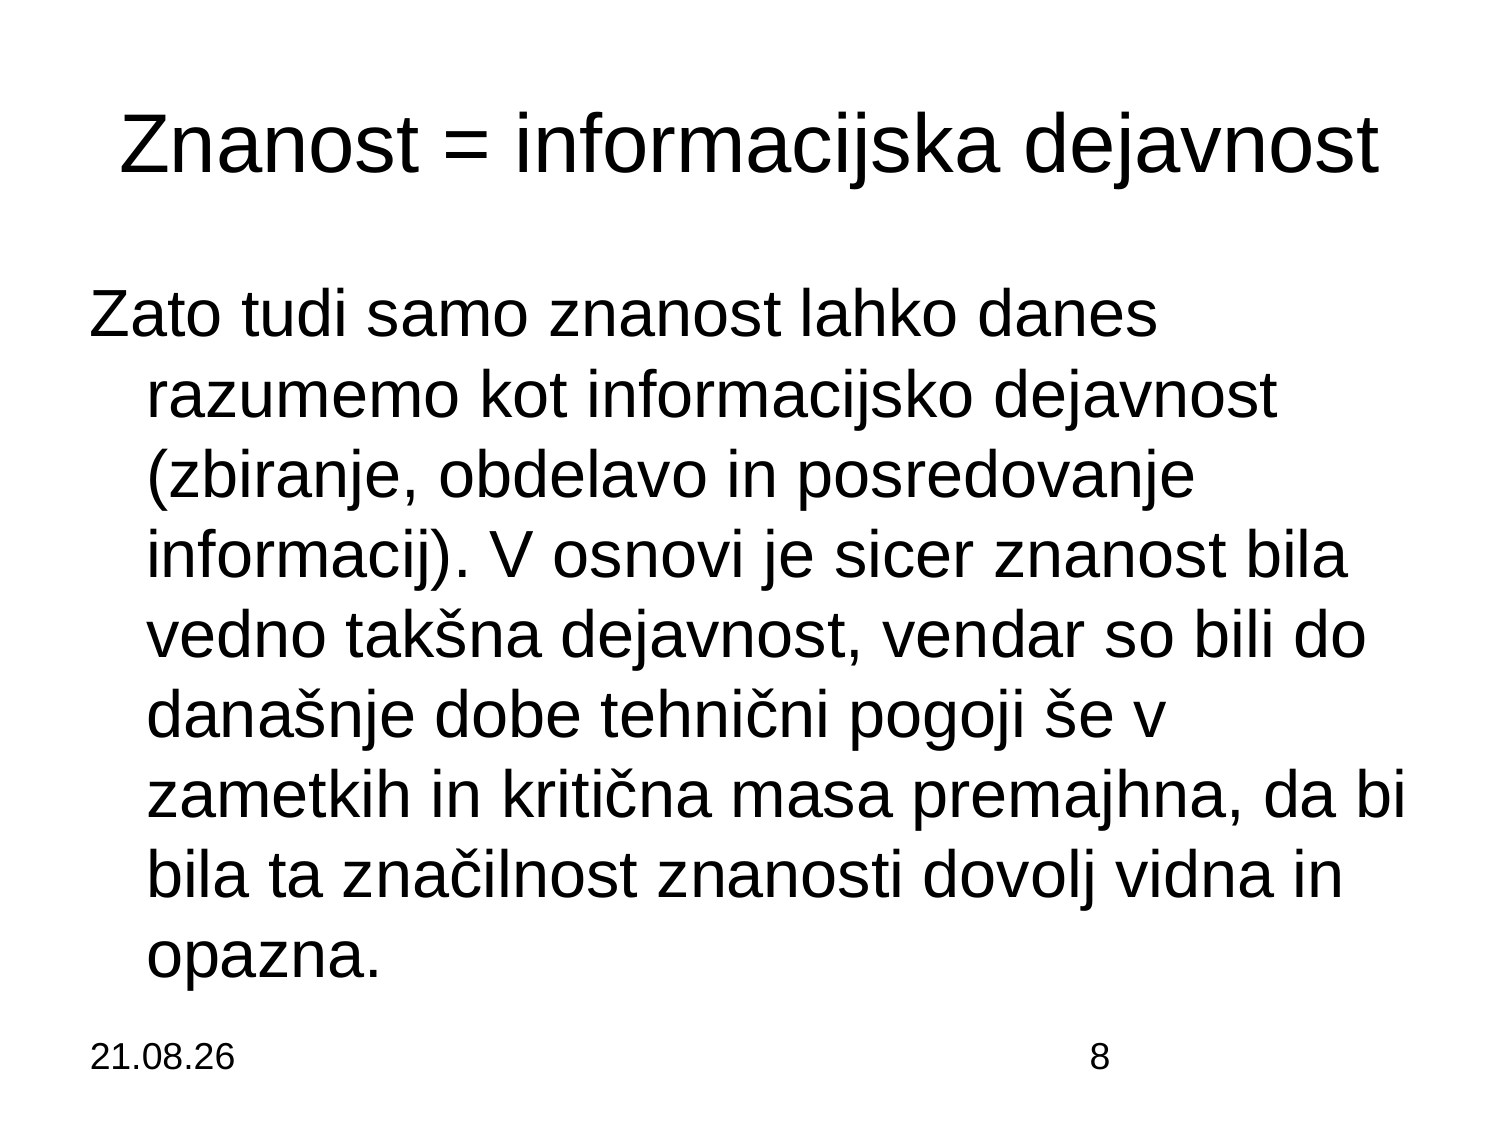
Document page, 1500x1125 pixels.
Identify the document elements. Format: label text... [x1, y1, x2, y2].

list Zato tudi samo znanost lahko danes razumemo kot informacijsko dejavnost (zbiranje, obdelavo in posredovanje informacij). V osnovi je sicer znanost bila vedno takšna dejavnost, vendar so bili do današnje dobe tehnični pogoji še v zametkih in kritična masa premajhna, da bi bila ta značilnost znanosti dovolj vidna in opazna. [75, 262, 1426, 1095]
title Znanost = informacijska dejavnost [75, 45, 1426, 233]
